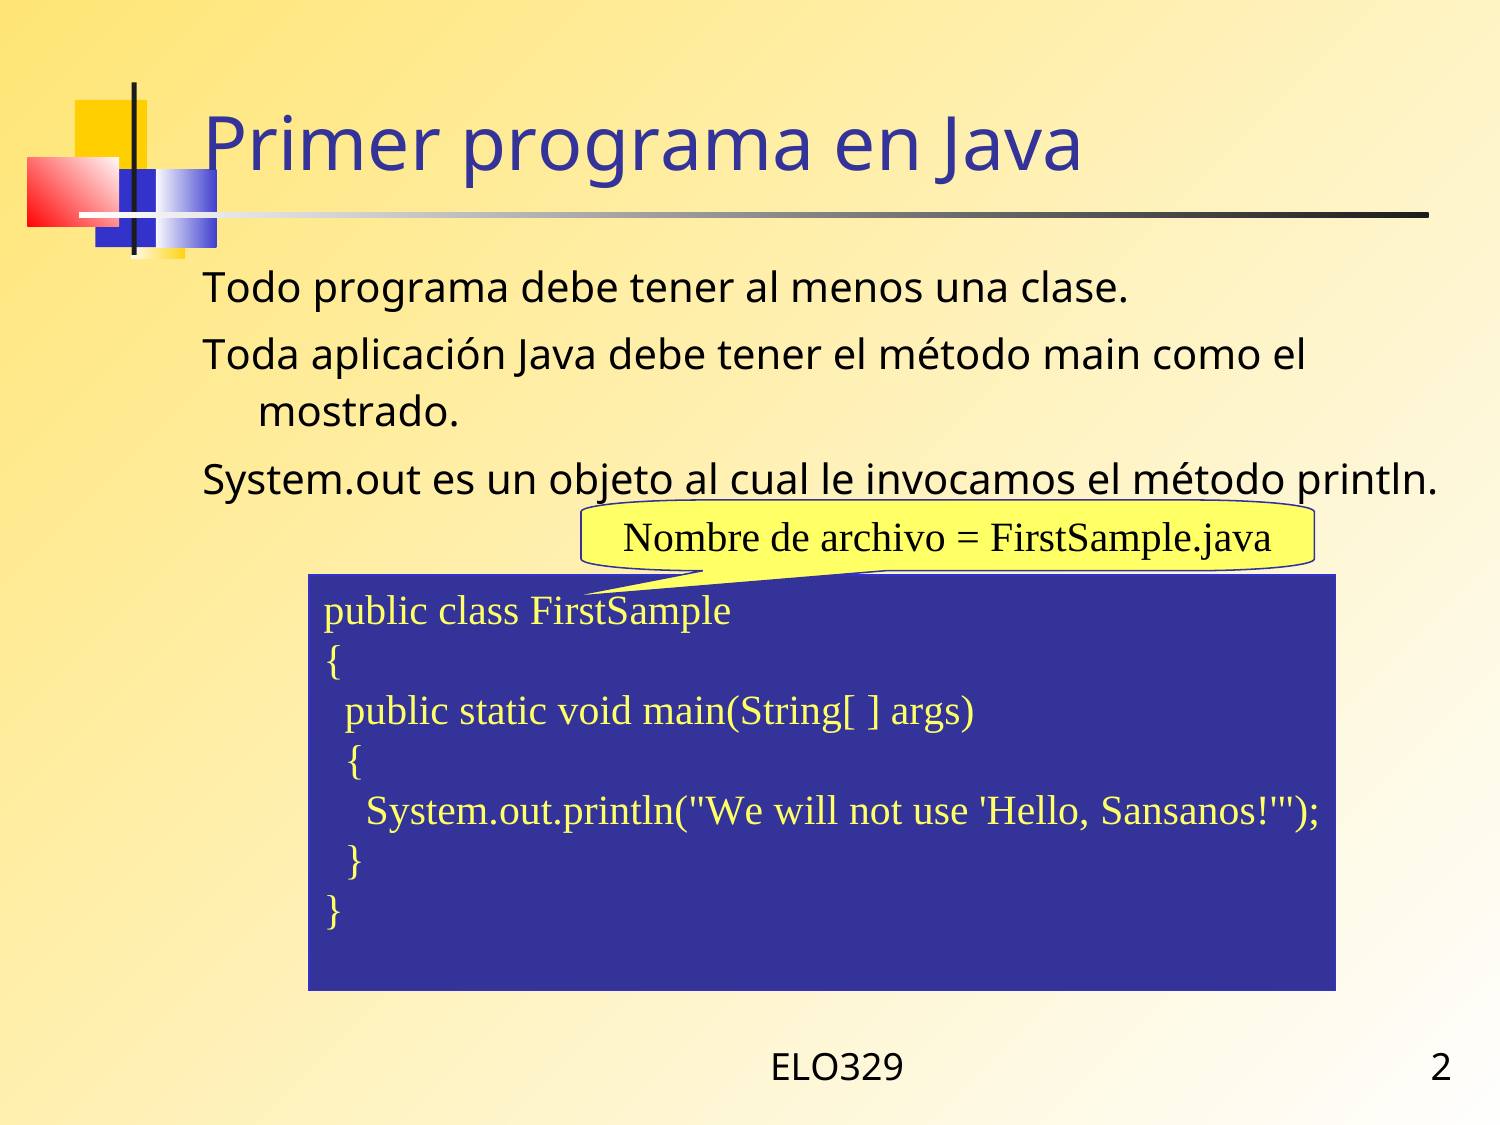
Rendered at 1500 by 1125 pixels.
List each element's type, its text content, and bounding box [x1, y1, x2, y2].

list Todo programa debe tener al menos una clase. Toda aplicación Java debe tener el método main como el mostrado. System.out es un objeto al cual le invocamos el método println. Ver: FirstSample.java [187, 249, 1462, 1094]
text_box Nombre de archivo = FirstSample.java [566, 499, 1315, 598]
text_box public class FirstSample { public static void main(String[ ] args)‏ { System.out.println("We will not use 'Hello, Sansanos!'"); } } [308, 574, 1336, 991]
title Primer programa en Java [187, 21, 1466, 200]
